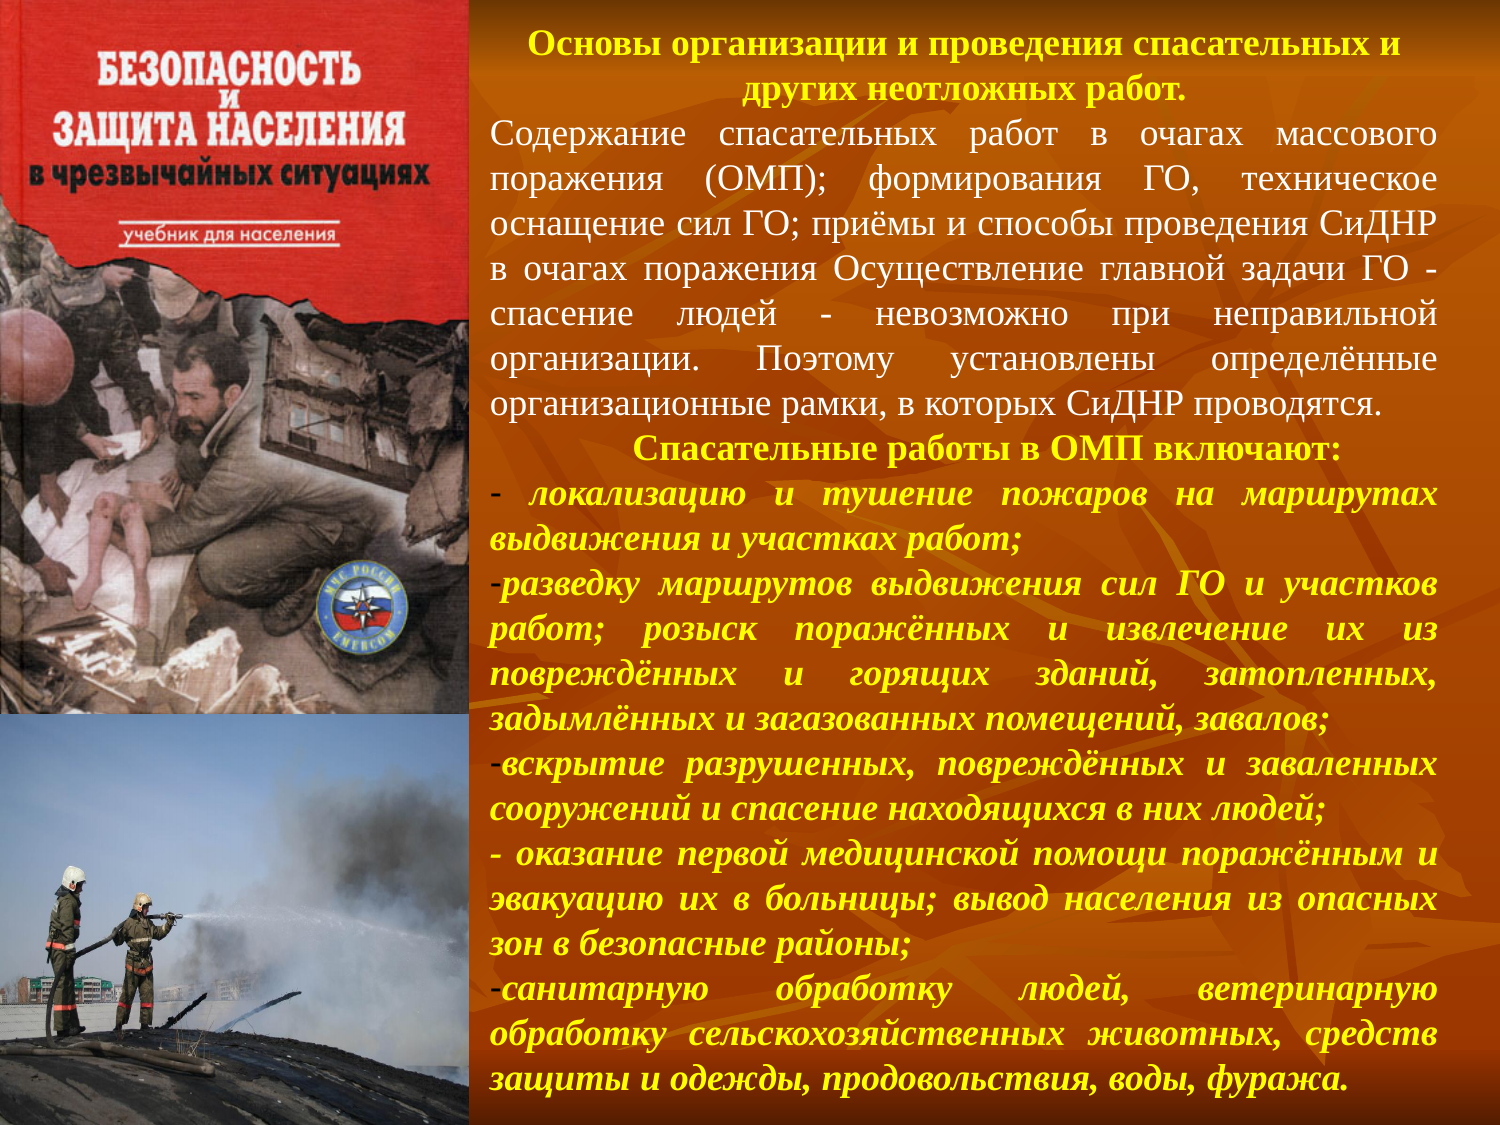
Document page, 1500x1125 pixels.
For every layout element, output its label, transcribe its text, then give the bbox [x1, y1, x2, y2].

picture [0, 0, 469, 1125]
text_box Основы организации и проведения спасательных и других неотложных работ. Содержание спасательных работ в очагах массового поражения (ОМП); формирования ГО, техническое оснащение сил ГО; приёмы и способы проведения СиДНР в очагах поражения Осуществление главной задачи ГО - спасение людей - невозможно при неправильной организации. Поэтому установлены определённые организационные рамки, в которых СиДНР проводятся. Спасательные работы в ОМП включают: локализацию и тушение пожаров на маршрутах выдвижения и участках работ; разведку маршрутов выдвижения сил ГО и участков работ; розыск поражённых и извлечение их из повреждённых и горящих зданий, затопленных, задымлённых и загазованных помещений, завалов; вскрытие разрушенных, повреждённых и заваленных сооружений и спасение находящихся в них людей; - оказание первой медицинской помощи поражённым и эвакуацию их в больницы; вывод населения из опасных зон в безопасные районы; санитарную обработку людей, ветеринарную обработку сельскохозяйственных животных, средств защиты и одежды, продовольствия, воды, фуража. [474, 10, 1465, 1125]
